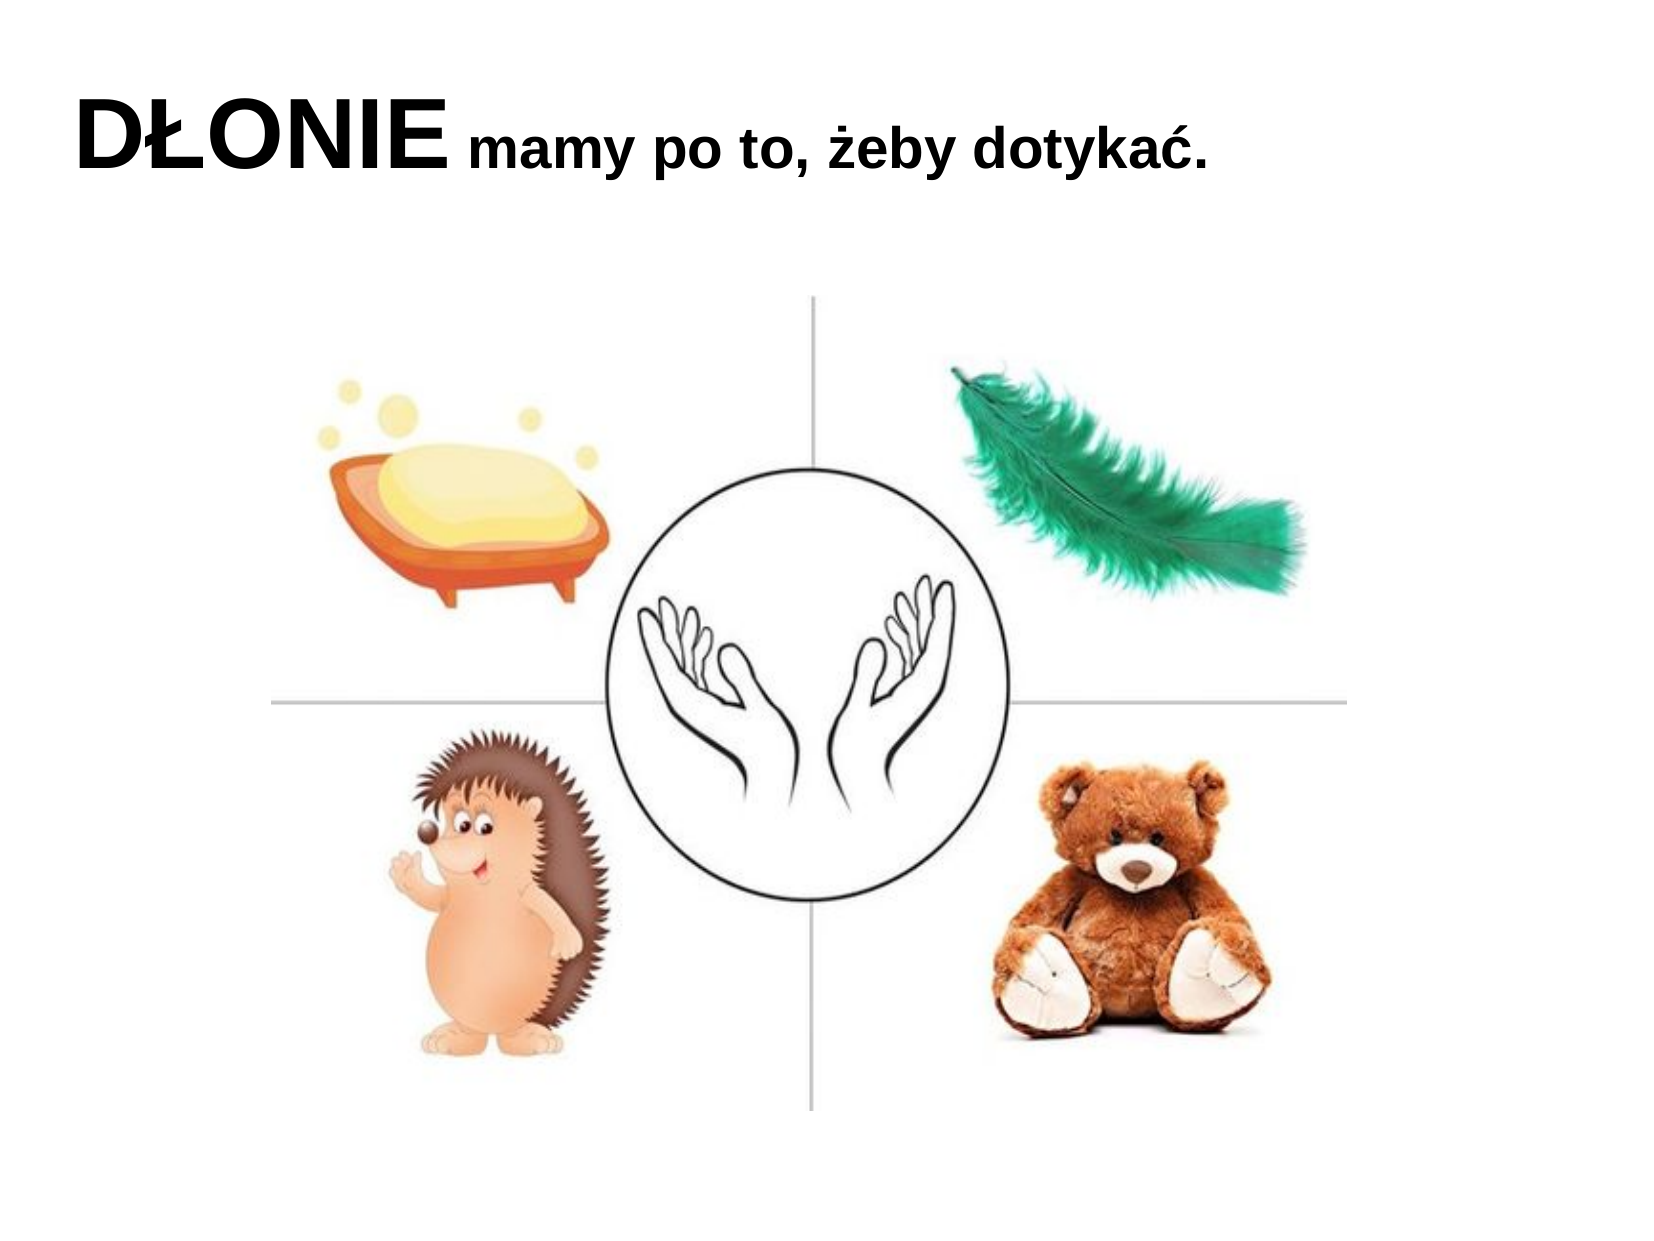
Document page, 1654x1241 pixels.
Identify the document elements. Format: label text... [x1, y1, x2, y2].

text_box DŁONIE mamy po to, żeby dotykać. [59, 70, 1630, 198]
picture [271, 295, 1347, 1111]
